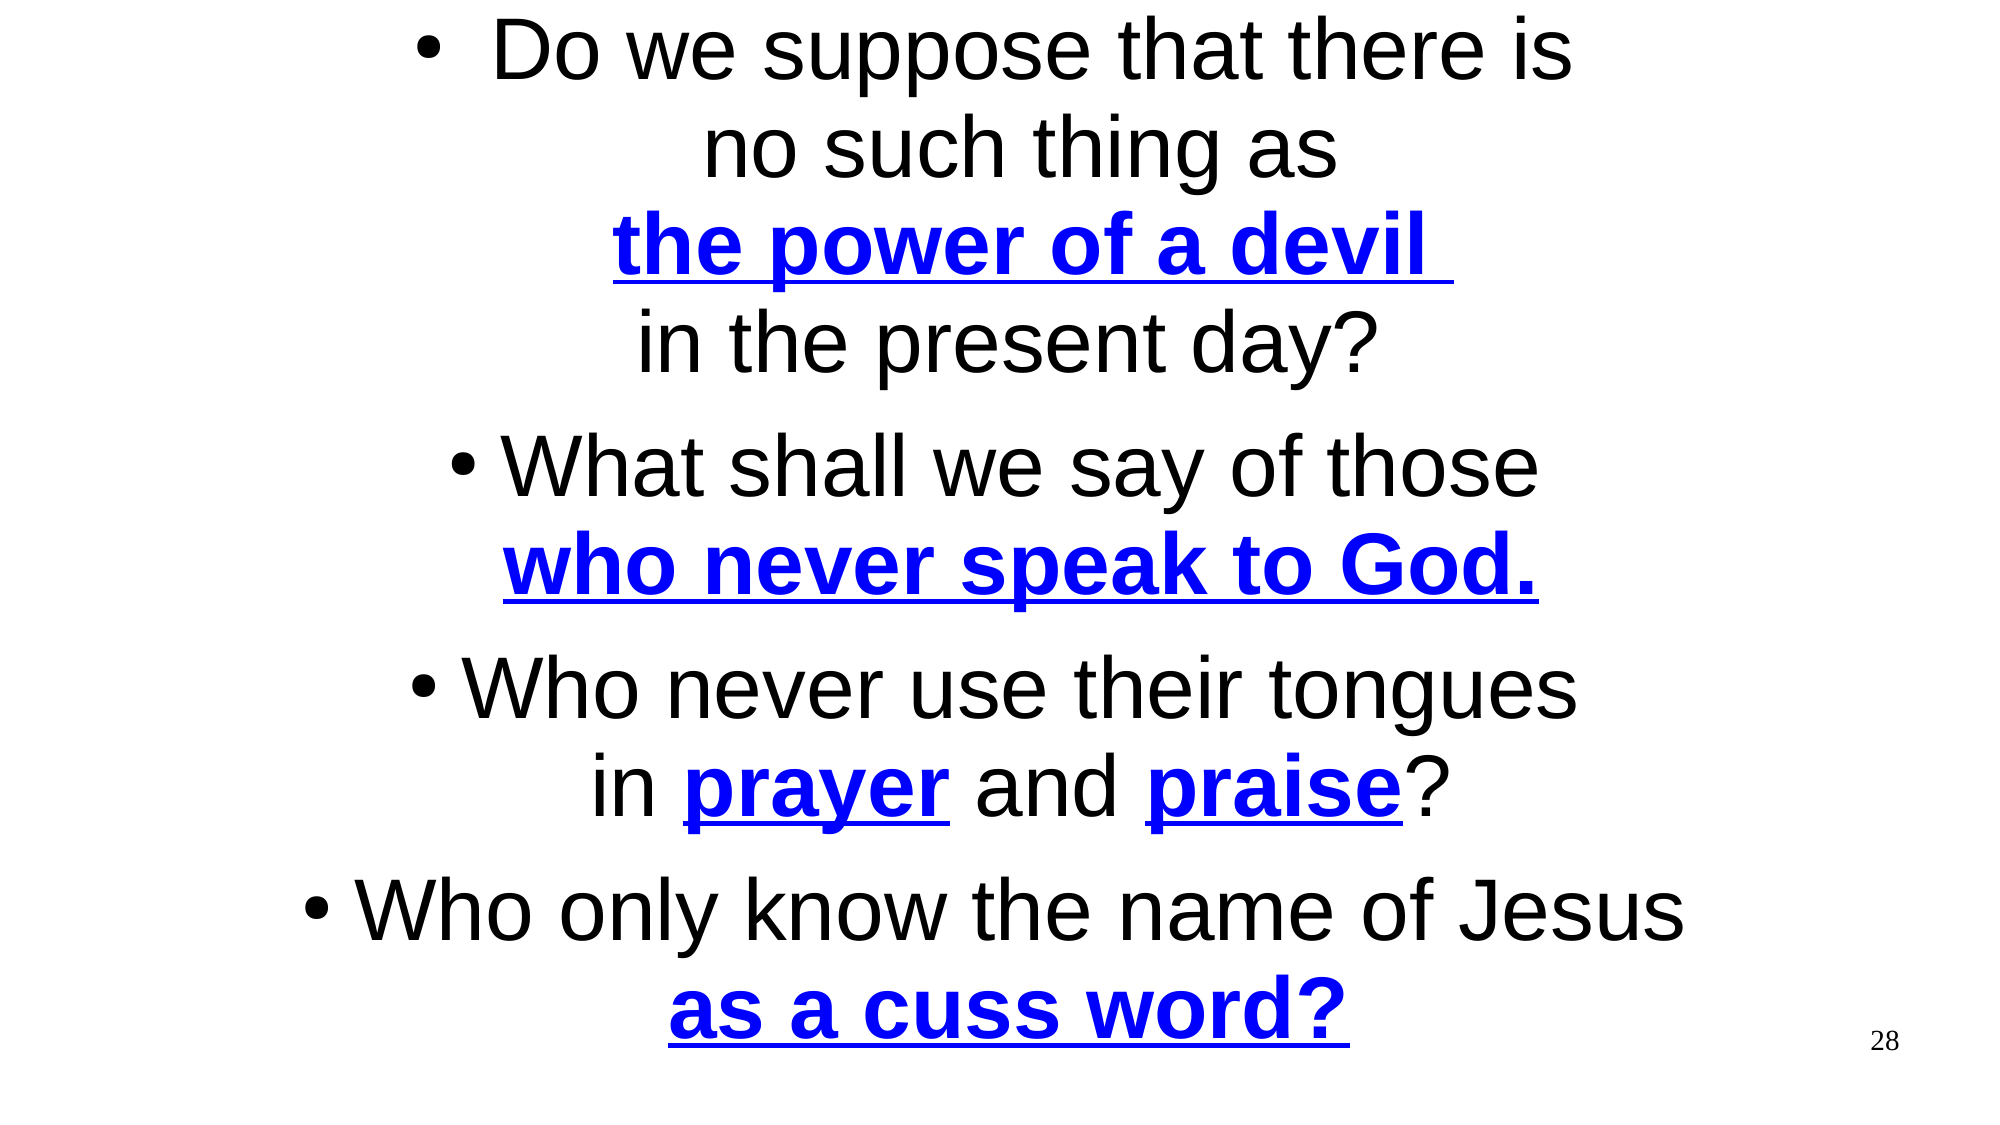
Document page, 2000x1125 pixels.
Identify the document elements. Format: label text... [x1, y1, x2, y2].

list Do we suppose that there is no such thing as the power of a devil in the present day? What shall we say of those who never speak to God. Who never use their tongues in prayer and praise? Who only know the name of Jesus as a cuss word? [0, 0, 1996, 1123]
